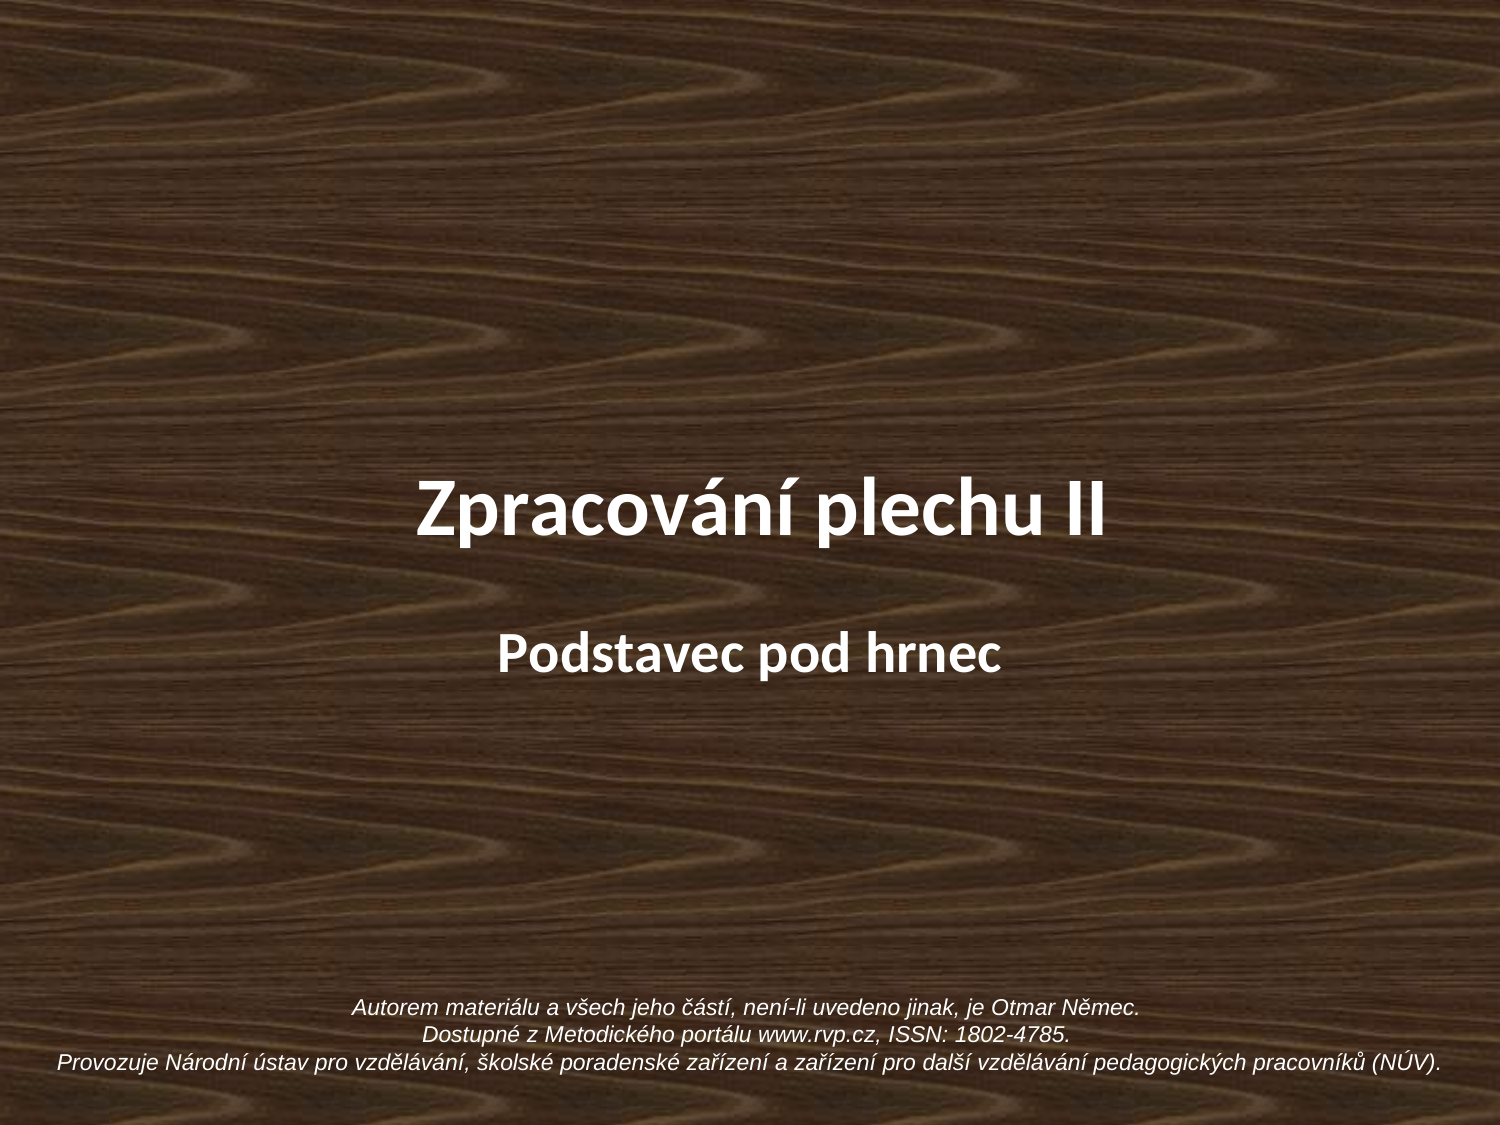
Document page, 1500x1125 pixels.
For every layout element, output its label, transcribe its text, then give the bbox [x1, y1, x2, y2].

text_box Autorem materiálu a všech jeho částí, není-li uvedeno jinak, je Otmar Němec. Dostupné z Metodického portálu www.rvp.cz, ISSN: 1802-4785. Provozuje Národní ústav pro vzdělávání, školské poradenské zařízení a zařízení pro další vzdělávání pedagogických pracovníků (NÚV). [29, 984, 1471, 1083]
text_box Zpracování plechu II [401, 444, 1125, 560]
picture [0, 0, 1500, 1125]
text_box Podstavec pod hrnec [483, 606, 1017, 692]
